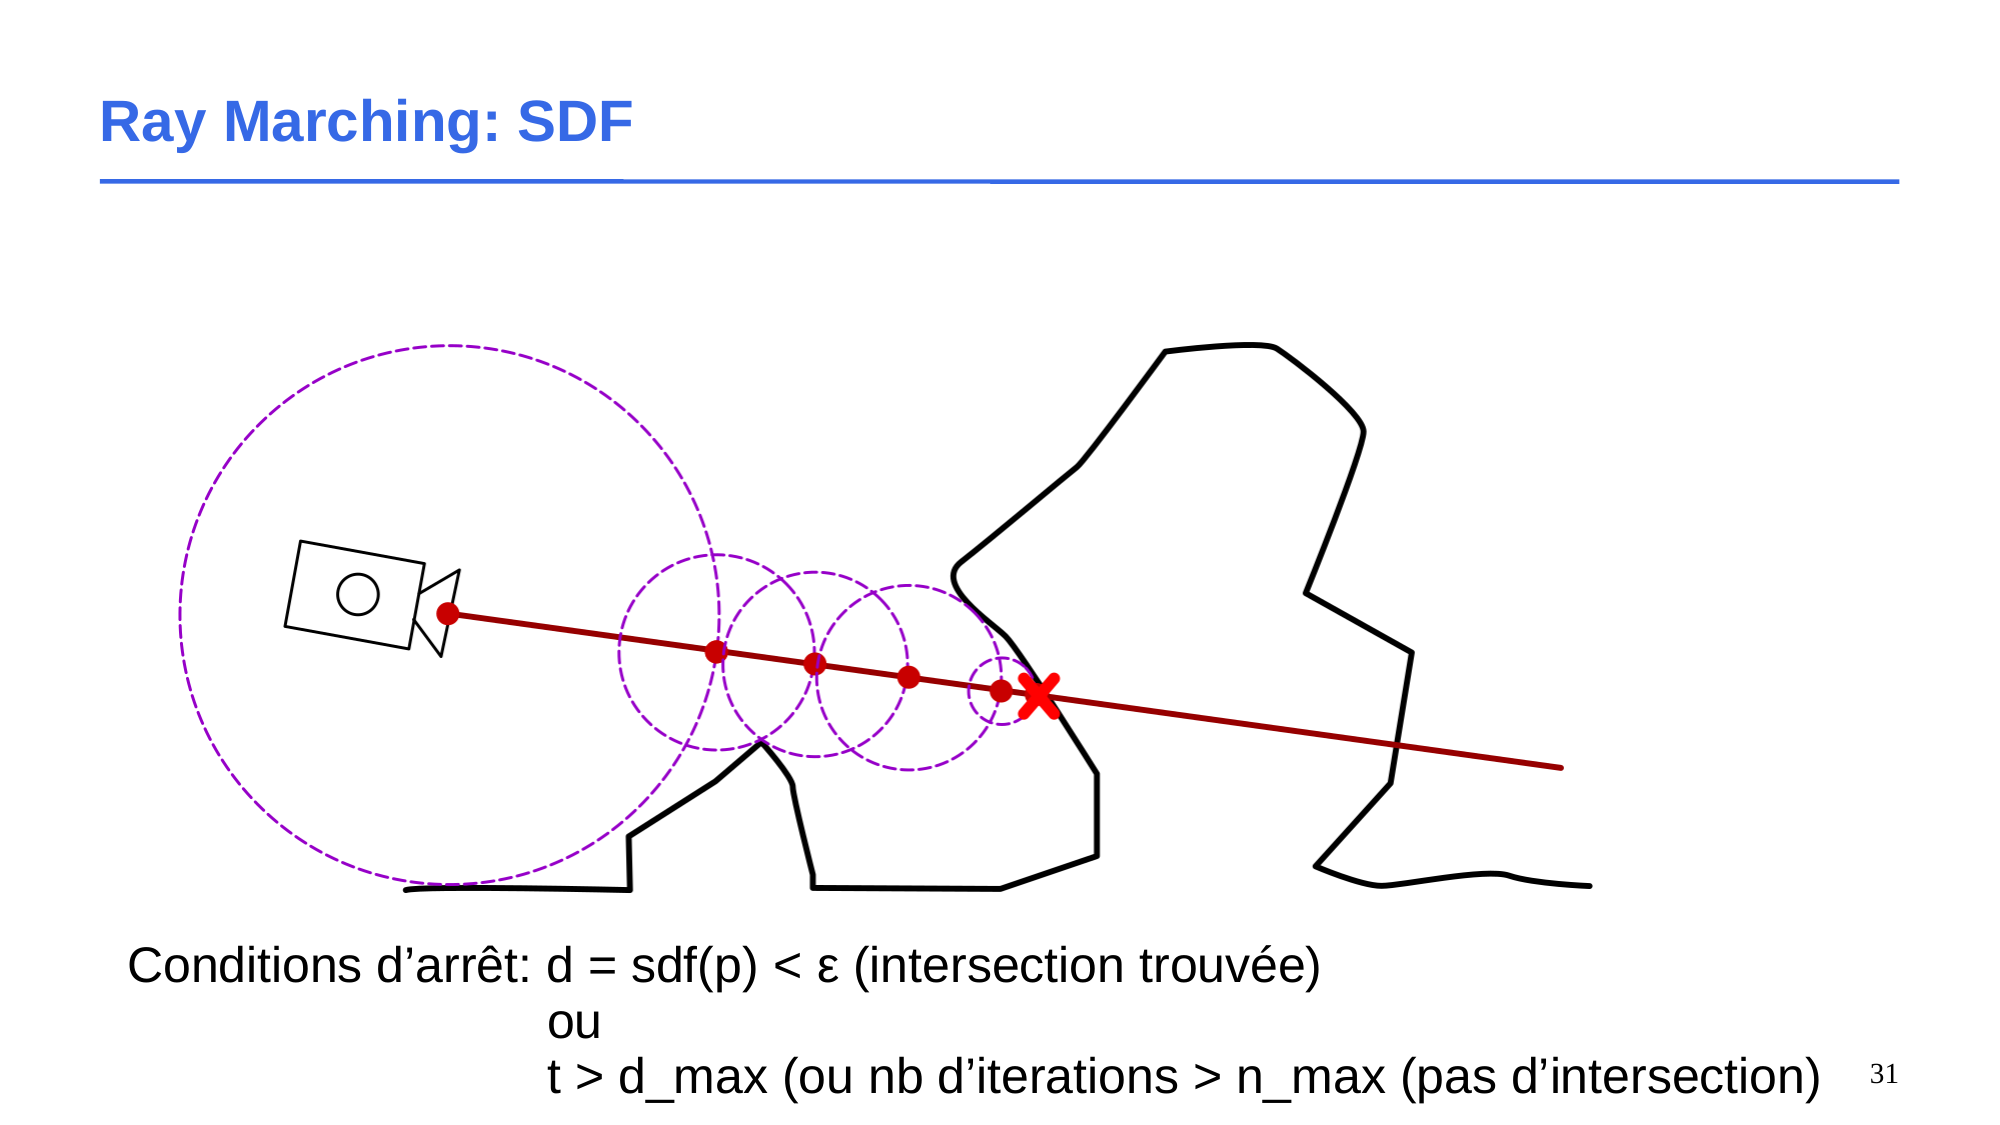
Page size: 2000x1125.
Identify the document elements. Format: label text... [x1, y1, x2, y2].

text_box Conditions d’arrêt: d = sdf(p) < ε (intersection trouvée) ou t > d_max (ou nb d’iterations > n_max (pas d’intersection) [112, 929, 1872, 1125]
title Ray Marching: SDF [99, 27, 1900, 215]
picture [176, 300, 1726, 929]
